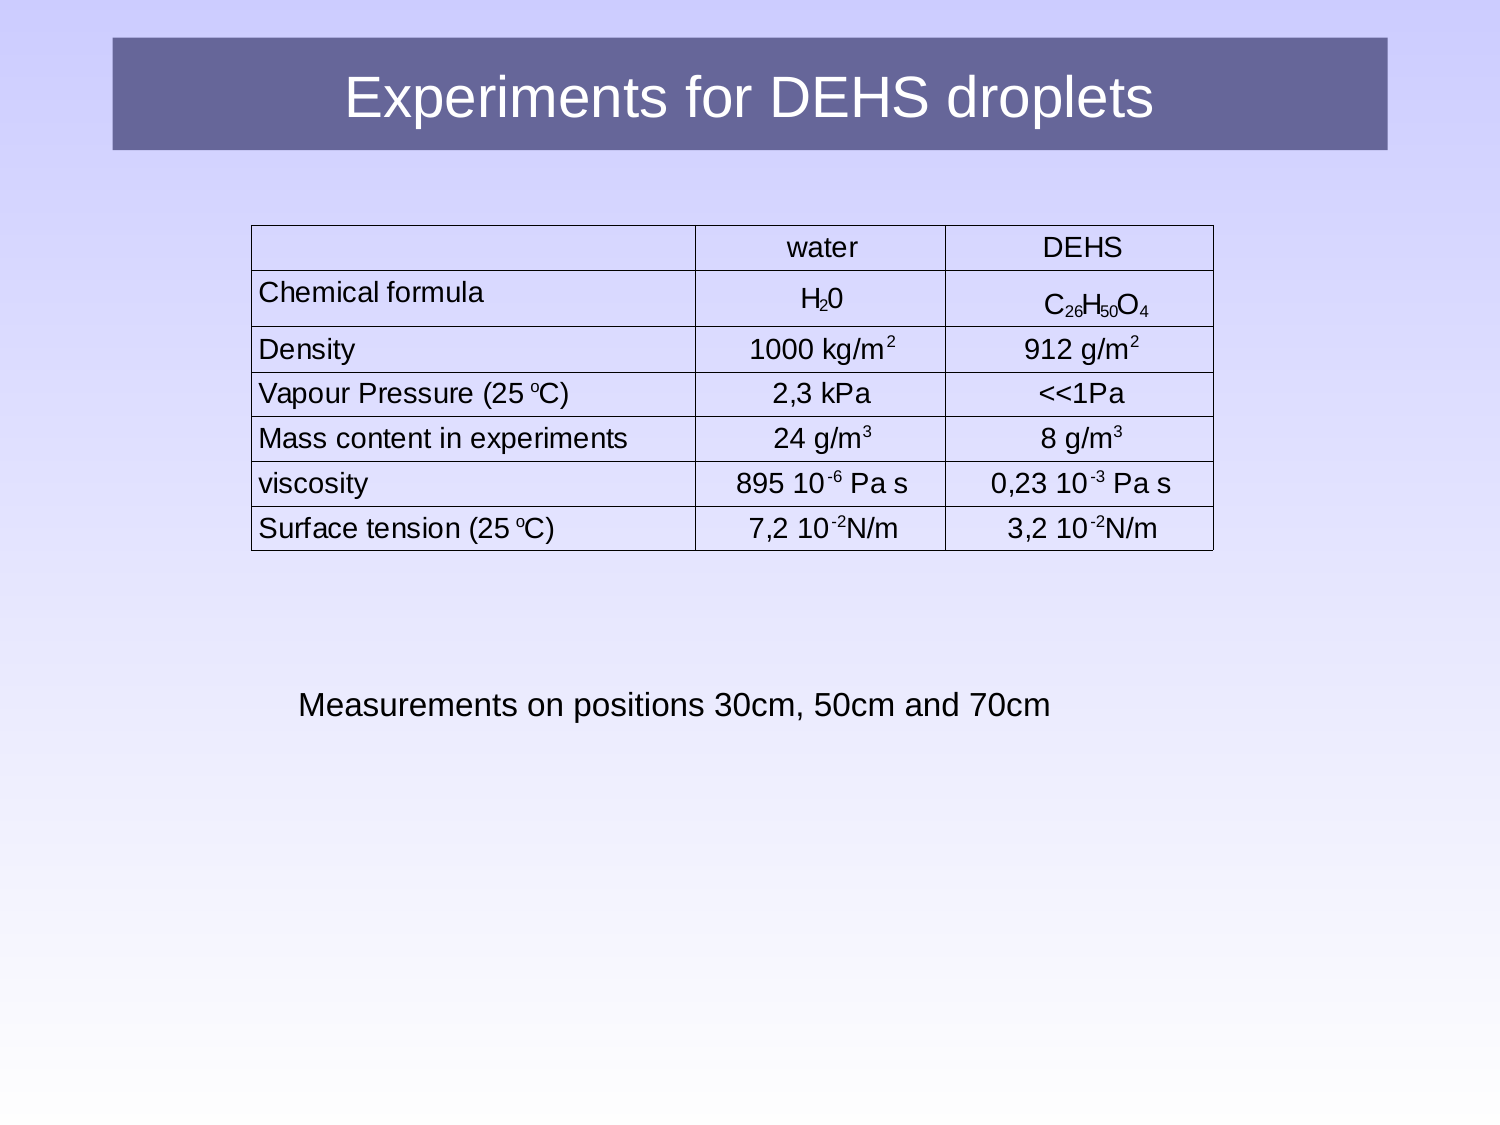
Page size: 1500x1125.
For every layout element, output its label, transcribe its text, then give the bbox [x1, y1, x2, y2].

chart [212, 224, 1215, 703]
text_box Experiments for DEHS droplets [112, 37, 1388, 151]
text_box Measurements on positions 30cm, 50cm and 70cm [283, 679, 1317, 732]
